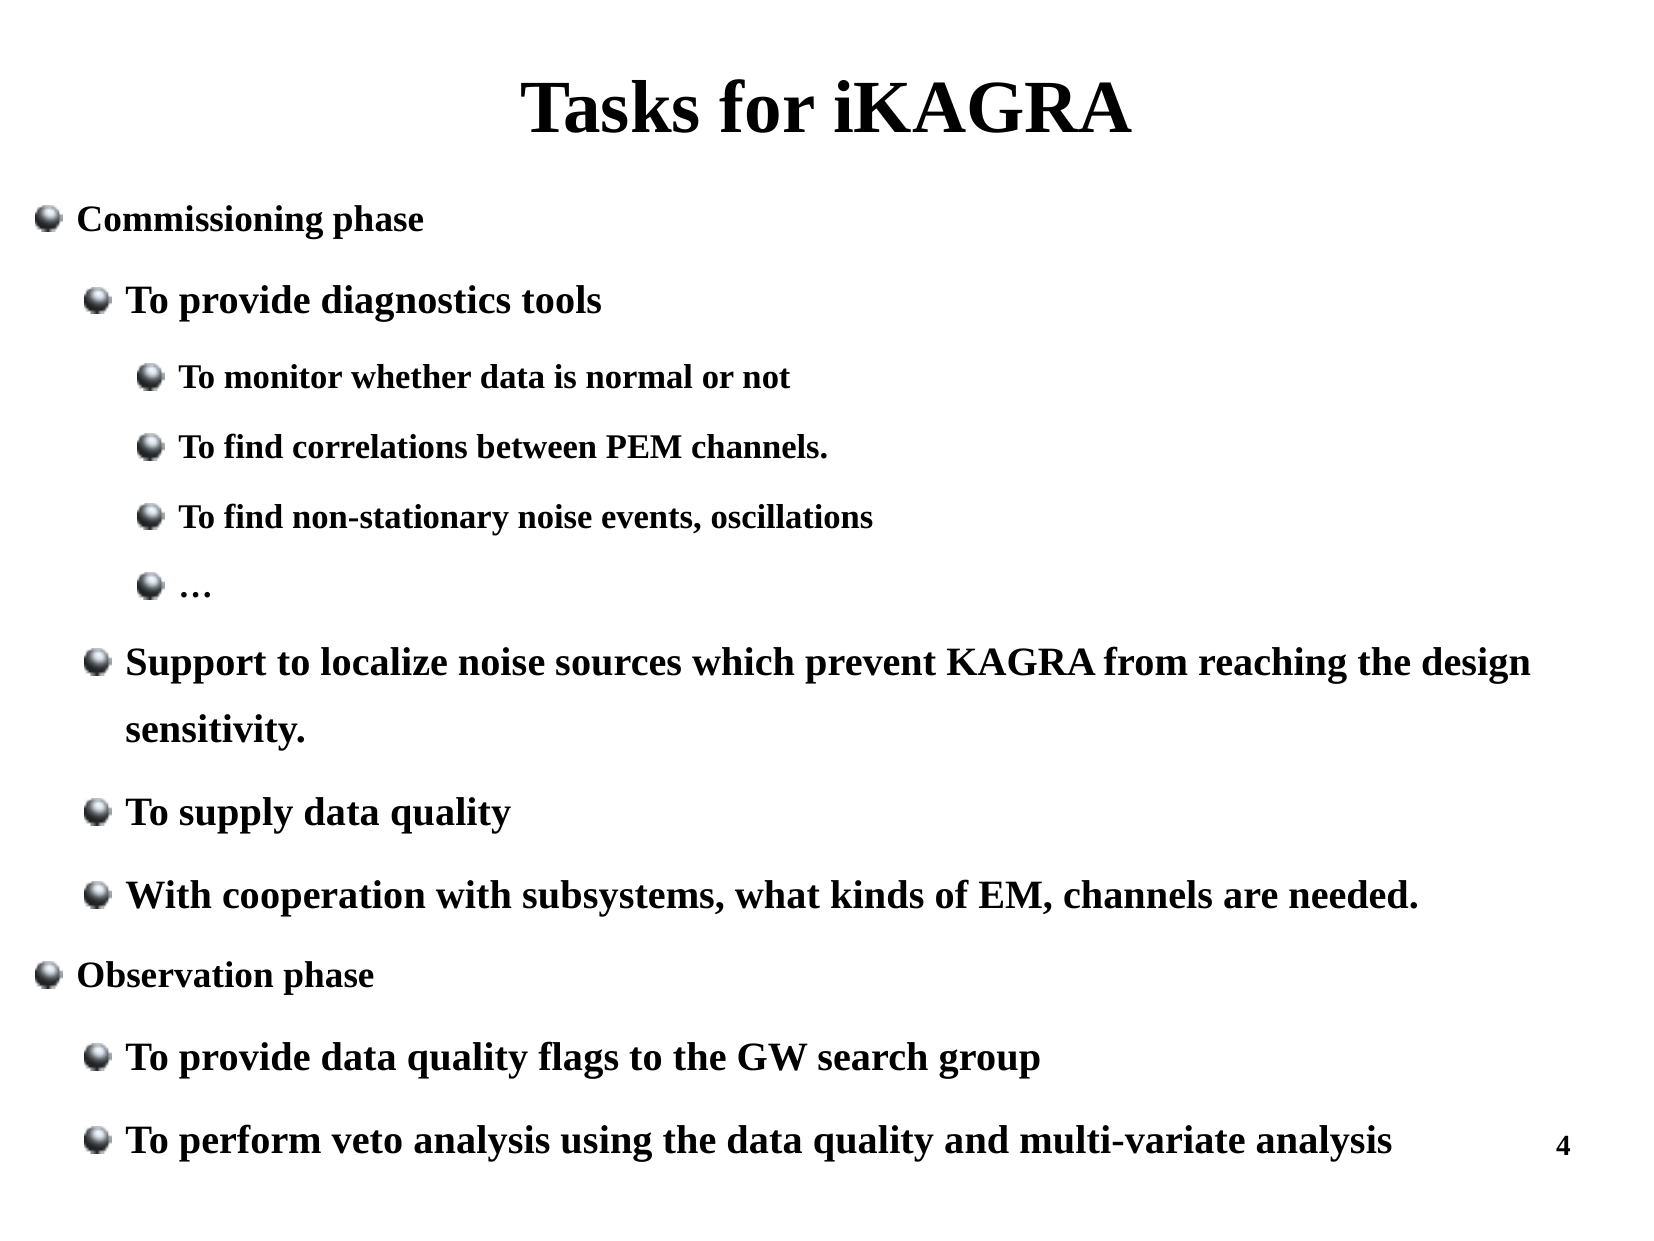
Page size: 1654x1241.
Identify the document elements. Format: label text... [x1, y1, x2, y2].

list Commissioning phase To provide diagnostics tools To monitor whether data is normal or not To find correlations between PEM channels. To find non-stationary noise events, oscillations … Support to localize noise sources which prevent KAGRA from reaching the design sensitivity. To supply data quality With cooperation with subsystems, what kinds of EM, channels are needed. Observation phase To provide data quality flags to the GW search group To perform veto analysis using the data quality and multi-variate analysis [23, 177, 1630, 1170]
title Tasks for iKAGRA [82, 49, 1571, 166]
